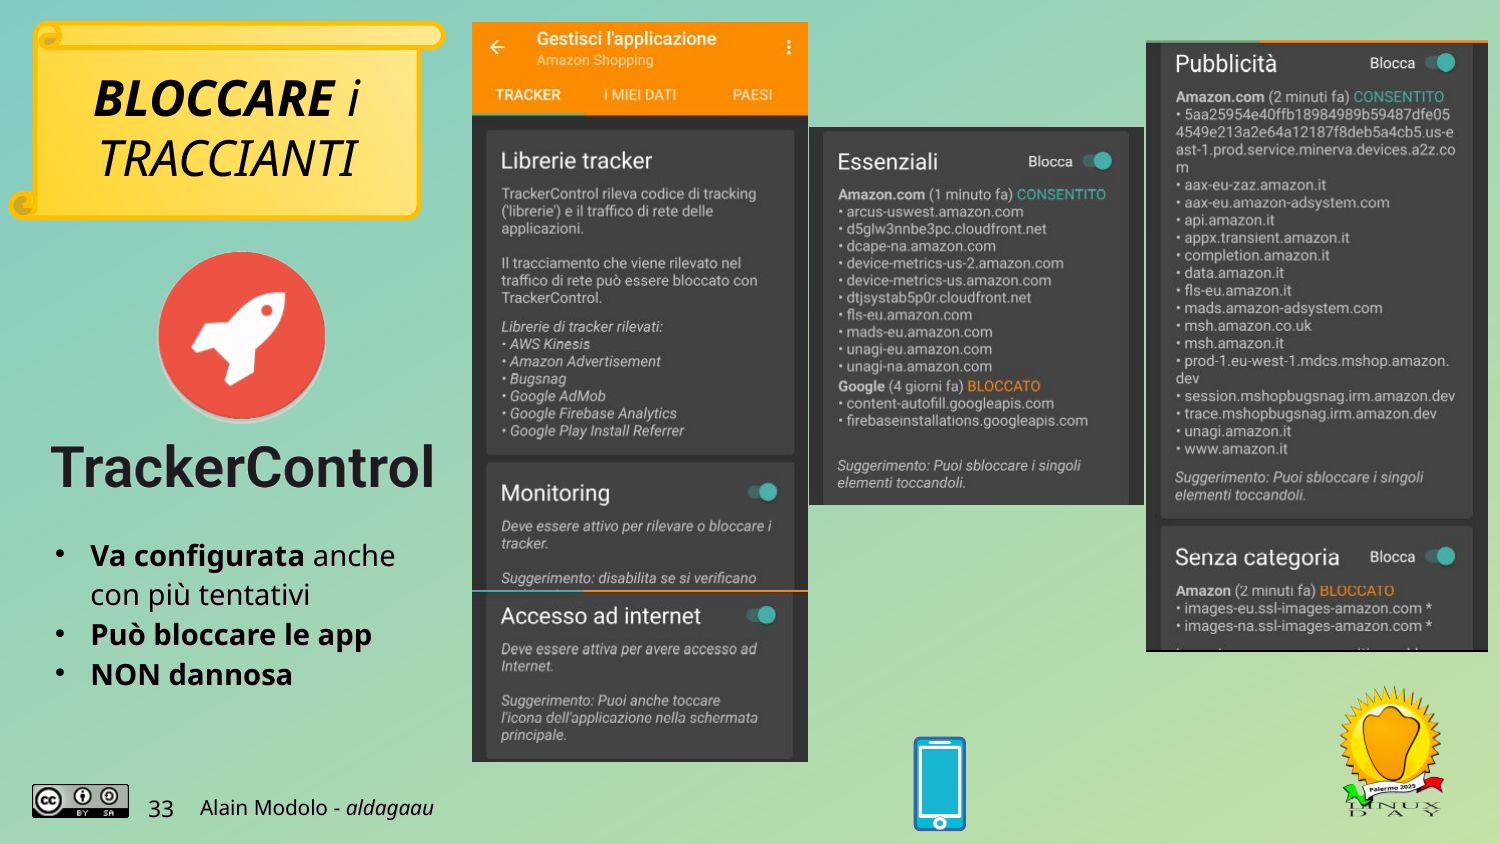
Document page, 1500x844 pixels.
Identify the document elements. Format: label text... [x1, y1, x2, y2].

picture [1233, 670, 1500, 844]
text_box BLOCCARE i TRACCIANTI [26, 23, 444, 218]
picture [32, 784, 129, 818]
picture [1146, 40, 1488, 652]
picture [472, 22, 808, 762]
text_box [915, 738, 965, 830]
text_box Va configurata anche con più tentativi Può bloccare le app NON dannosa [40, 527, 444, 674]
picture [809, 127, 1144, 506]
picture [50, 251, 432, 488]
